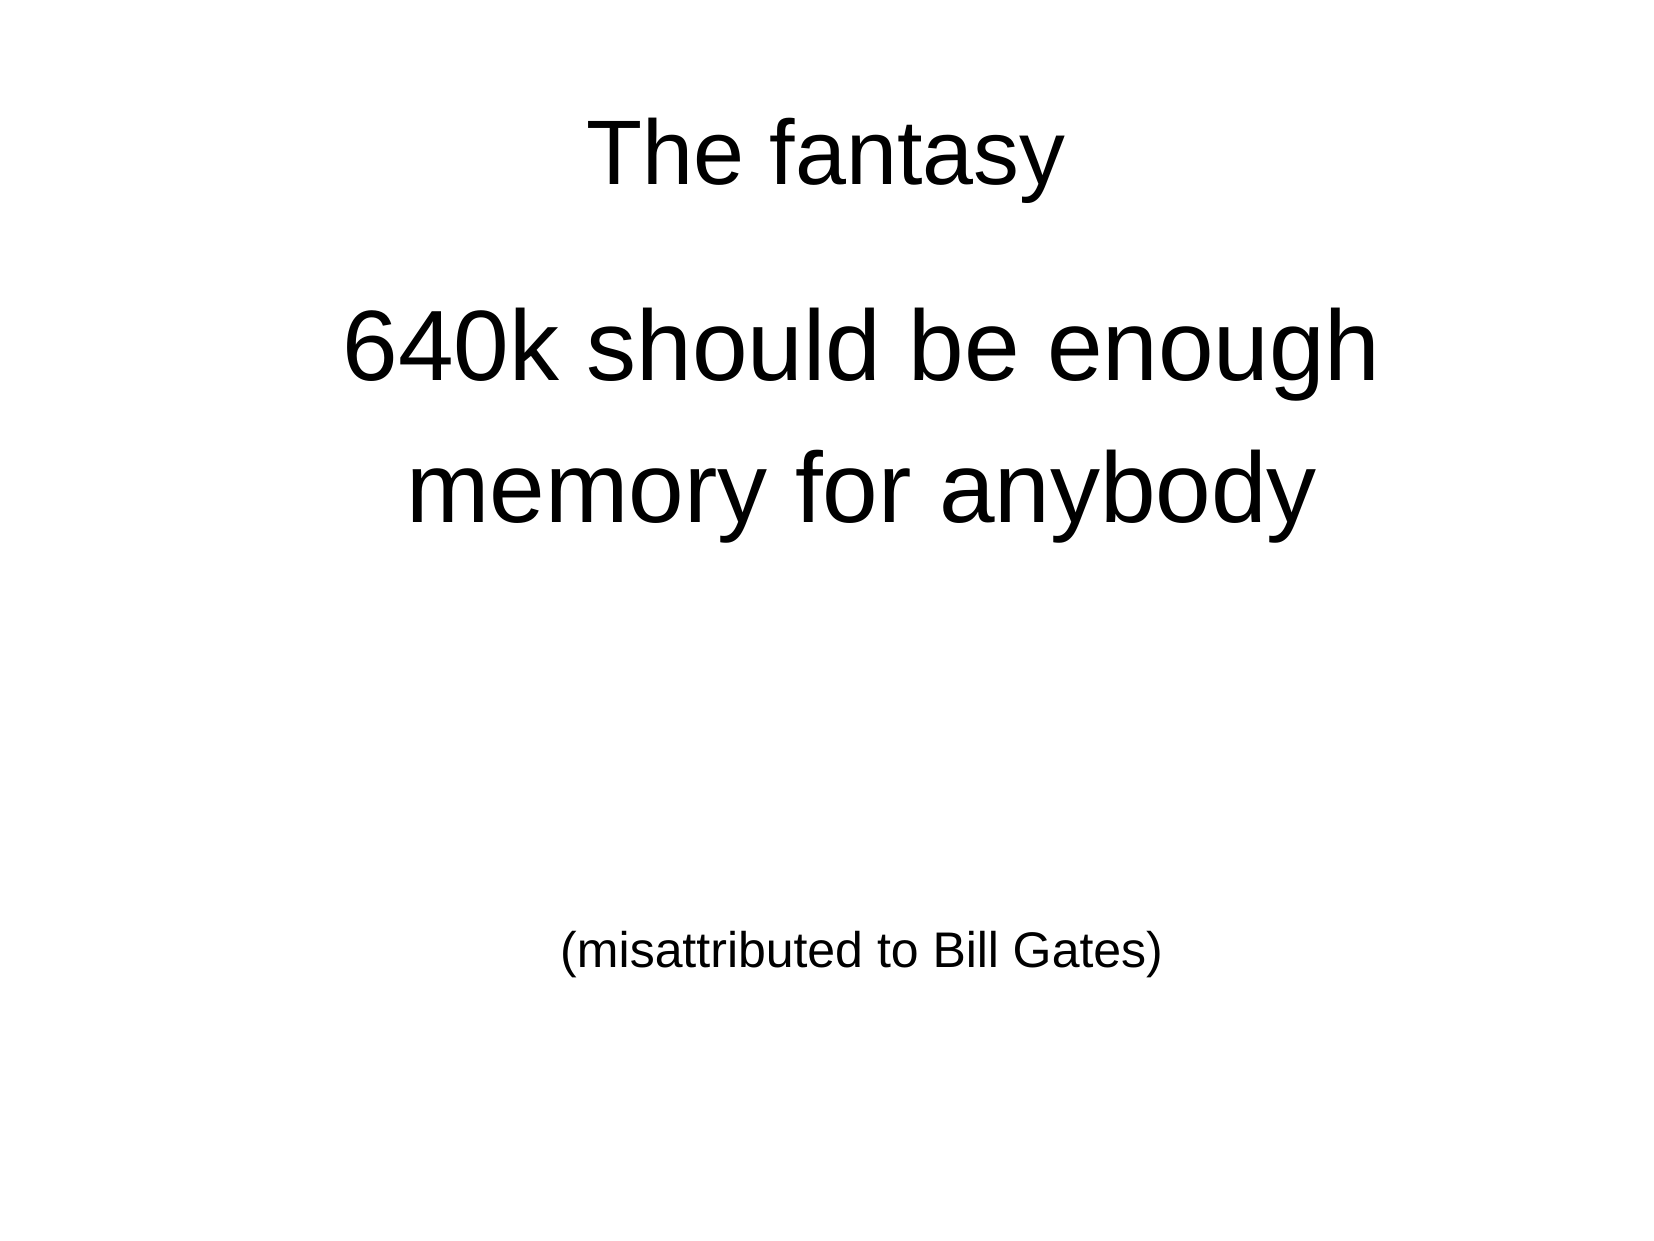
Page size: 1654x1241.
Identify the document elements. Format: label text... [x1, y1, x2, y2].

title The fantasy [82, 49, 1571, 257]
list 640k should be enough memory for anybody (misattributed to Bill Gates) [82, 290, 1571, 1010]
